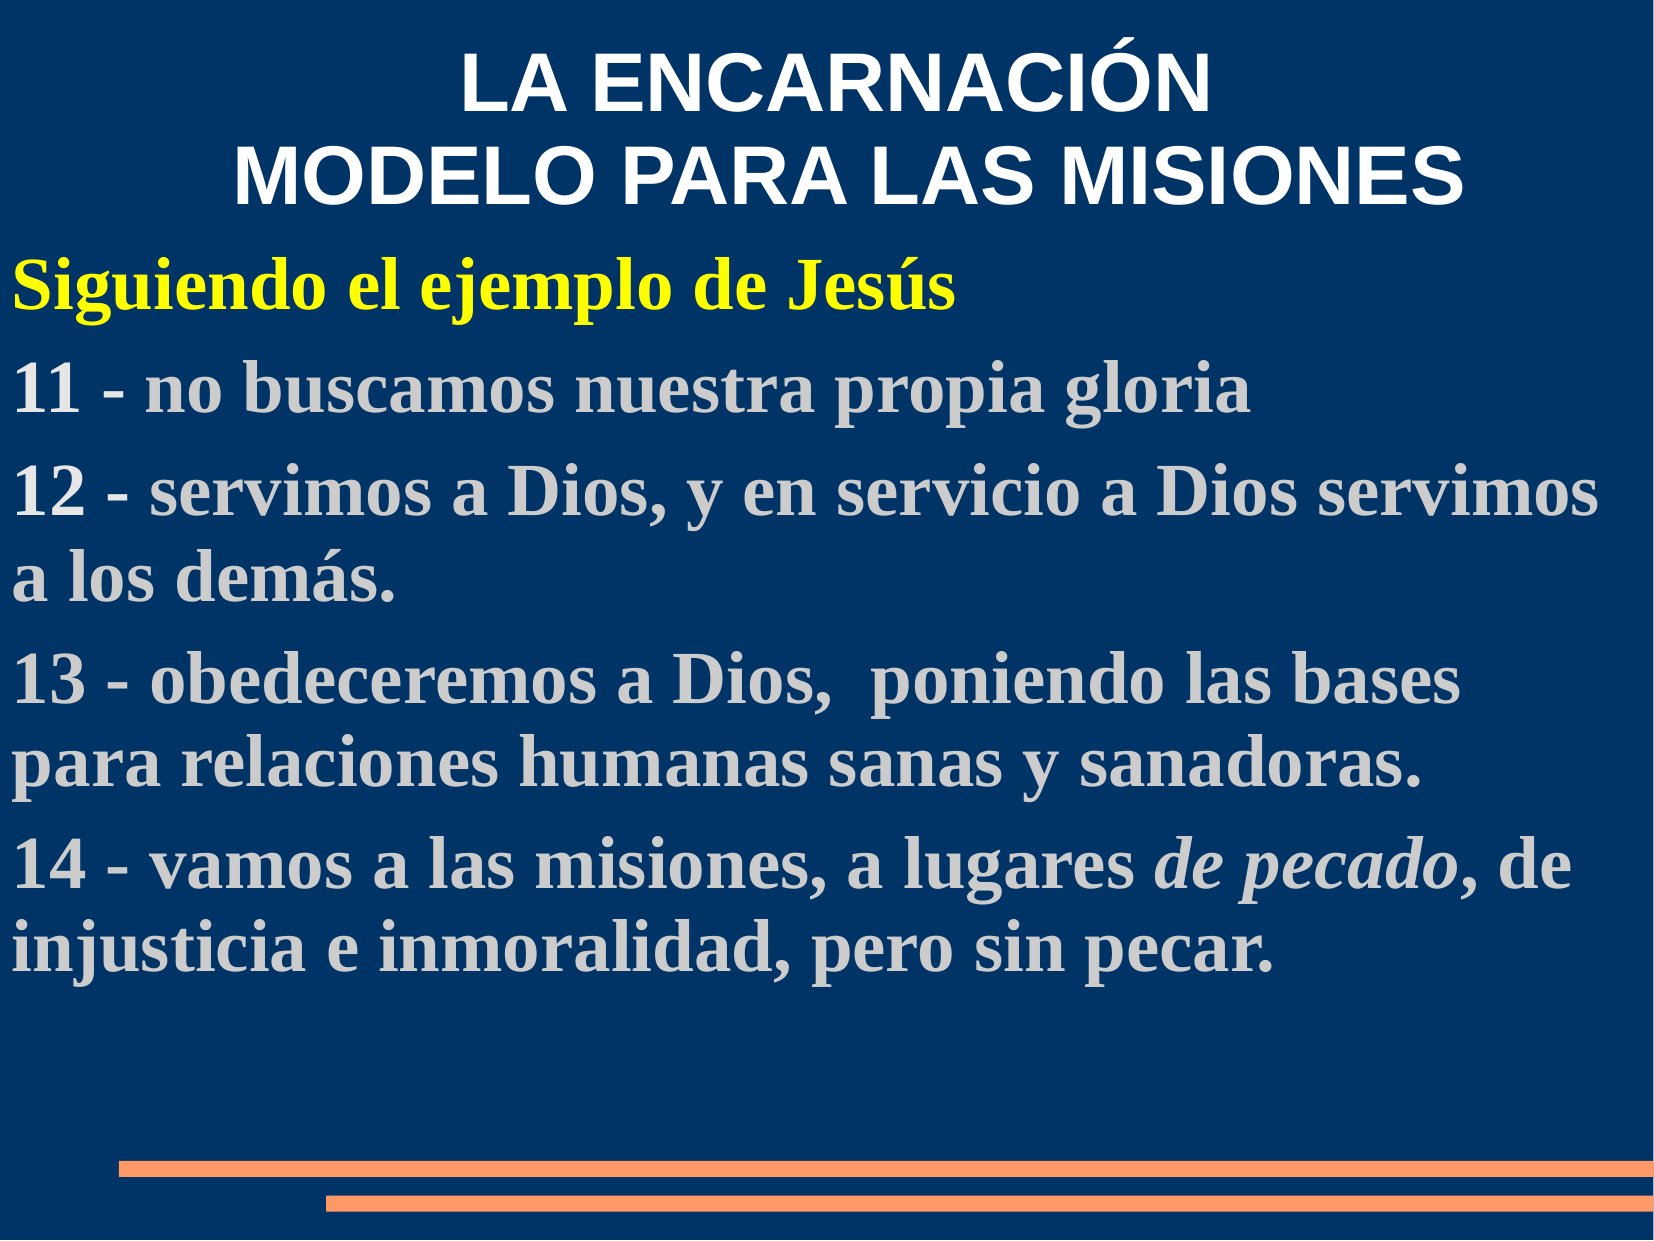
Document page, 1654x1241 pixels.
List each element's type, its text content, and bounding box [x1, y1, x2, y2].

title LA ENCARNACIÓN MODELO PARA LAS MISIONES [121, 23, 1534, 231]
list Siguiendo el ejemplo de Jesús 11 - no buscamos nuestra propia gloria 12 - servimos a Dios, y en servicio a Dios servimos a los demás. 13 - obedeceremos a Dios, poniendo las bases para relaciones humanas sanas y sanadoras. 14 - vamos a las misiones, a lugares de pecado, de injusticia e inmoralidad, pero sin pecar. [11, 237, 1619, 1241]
